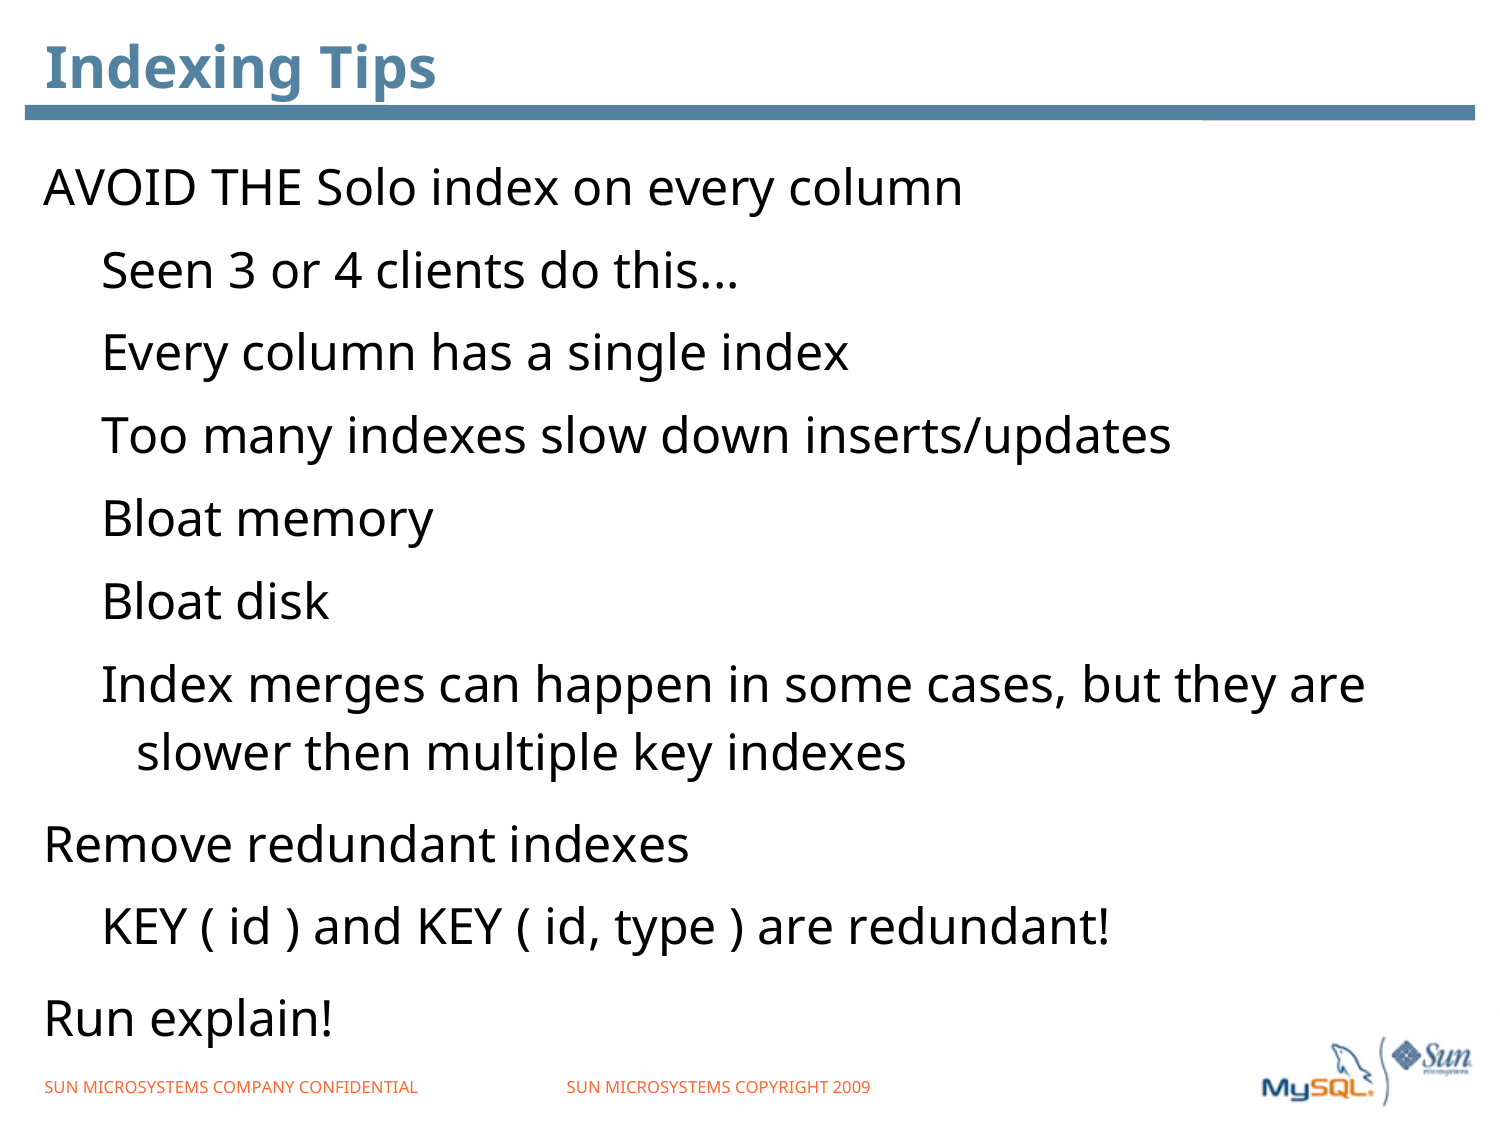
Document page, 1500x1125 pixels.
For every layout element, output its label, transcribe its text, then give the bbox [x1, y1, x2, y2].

picture [1246, 1009, 1500, 1125]
title Indexing Tips [0, 0, 1500, 138]
list AVOID THE Solo index on every column Seen 3 or 4 clients do this... Every column has a single index Too many indexes slow down inserts/updates Bloat memory Bloat disk Index merges can happen in some cases, but they are slower then multiple key indexes Remove redundant indexes KEY ( id ) and KEY ( id, type ) are redundant! Run explain! [43, 151, 1440, 1063]
